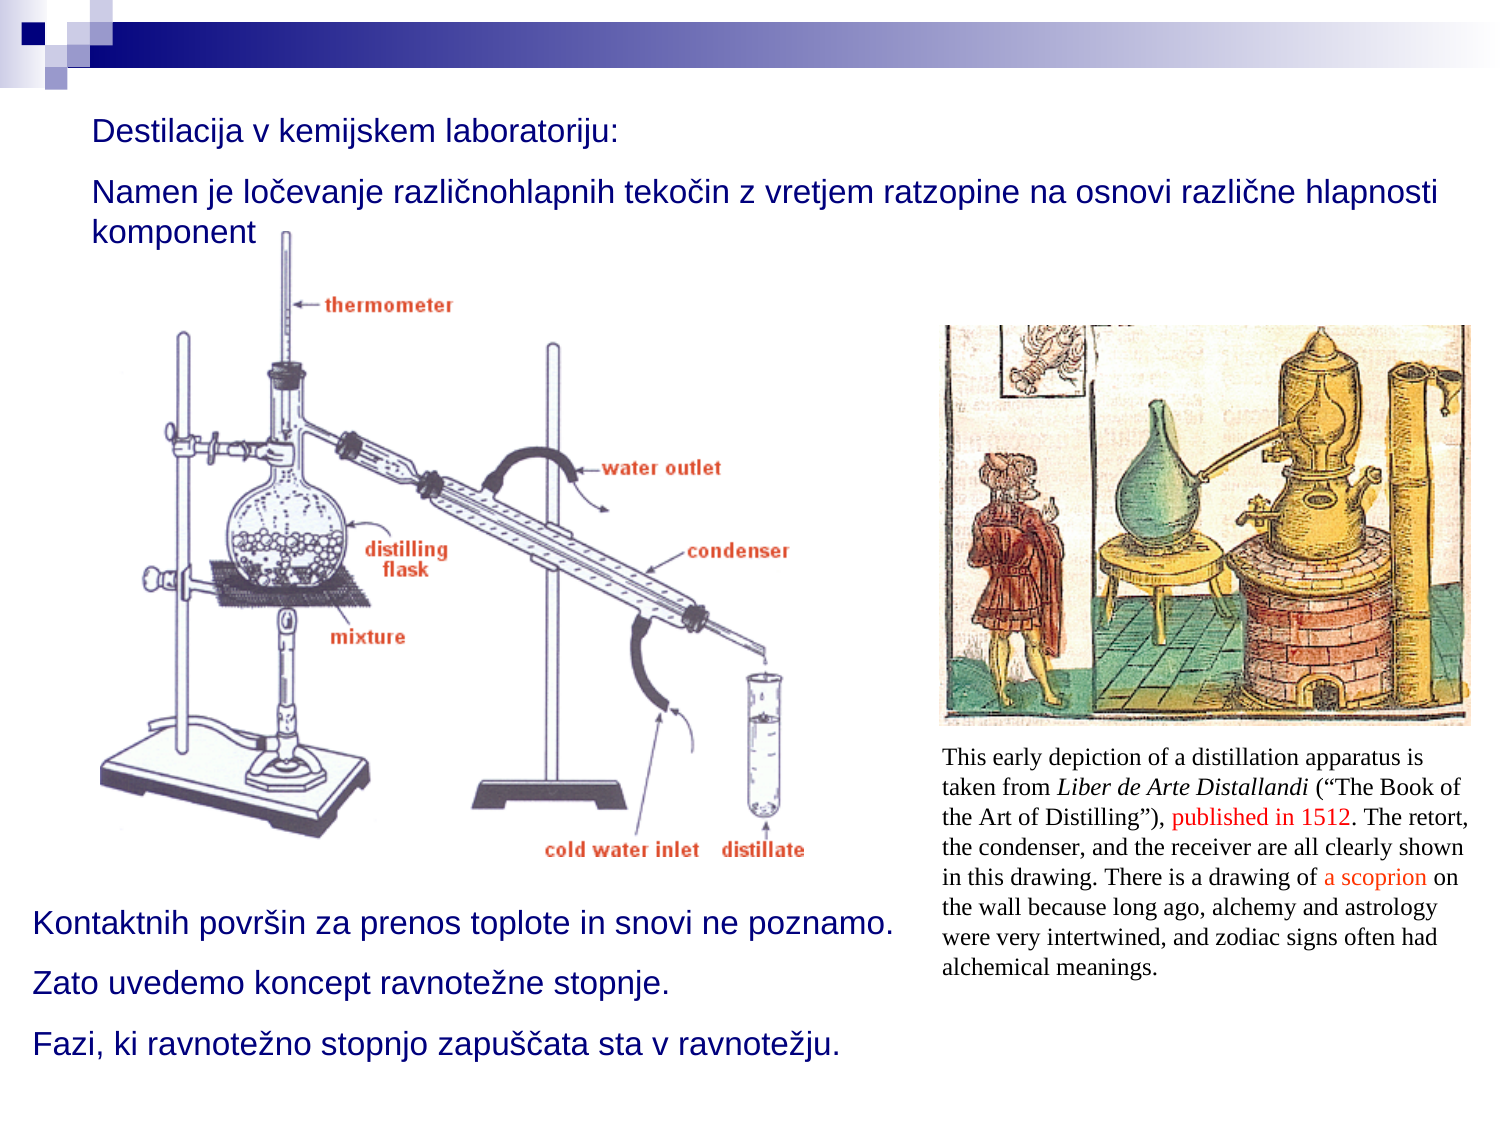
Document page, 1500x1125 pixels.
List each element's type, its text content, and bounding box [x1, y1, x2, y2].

picture [939, 325, 1471, 727]
text_box This early depiction of a distillation apparatus is taken from Liber de Arte Distallandi (“The Book of the Art of Distilling”), published in 1512. The retort, the condenser, and the receiver are all clearly shown in this drawing. There is a drawing of a scoprion on the wall because long ago, alchemy and astrology were very intertwined, and zodiac signs often had alchemical meanings. [927, 732, 1495, 988]
text_box Kontaktnih površin za prenos toplote in snovi ne poznamo. Zato uvedemo koncept ravnotežne stopnje. Fazi, ki ravnotežno stopnjo zapuščata sta v ravnotežju. [17, 893, 975, 1070]
picture [100, 258, 804, 857]
text_box Destilacija v kemijskem laboratoriju: Namen je ločevanje različnohlapnih tekočin z vretjem ratzopine na osnovi različne hlapnosti komponent [76, 101, 1459, 258]
